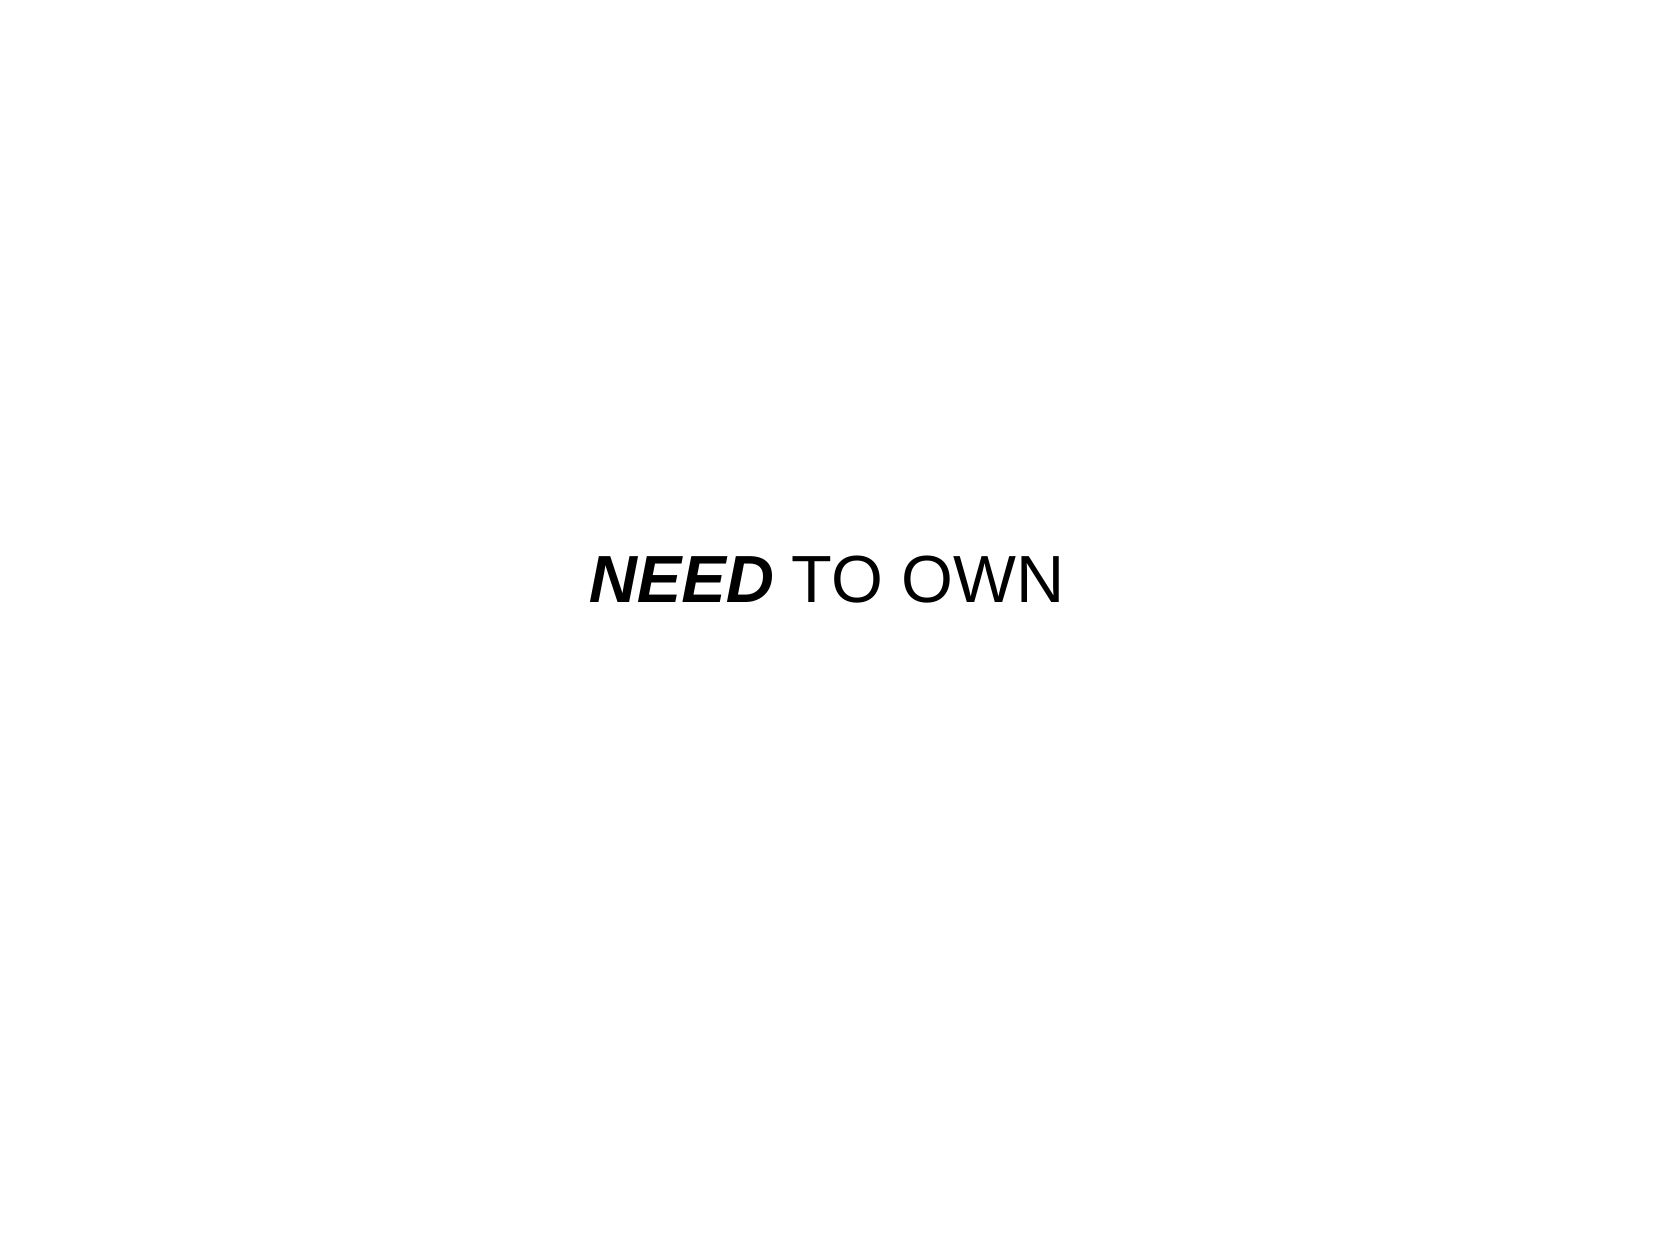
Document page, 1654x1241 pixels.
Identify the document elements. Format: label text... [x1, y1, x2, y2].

subtitle NEED TO OWN [82, 49, 1571, 1109]
